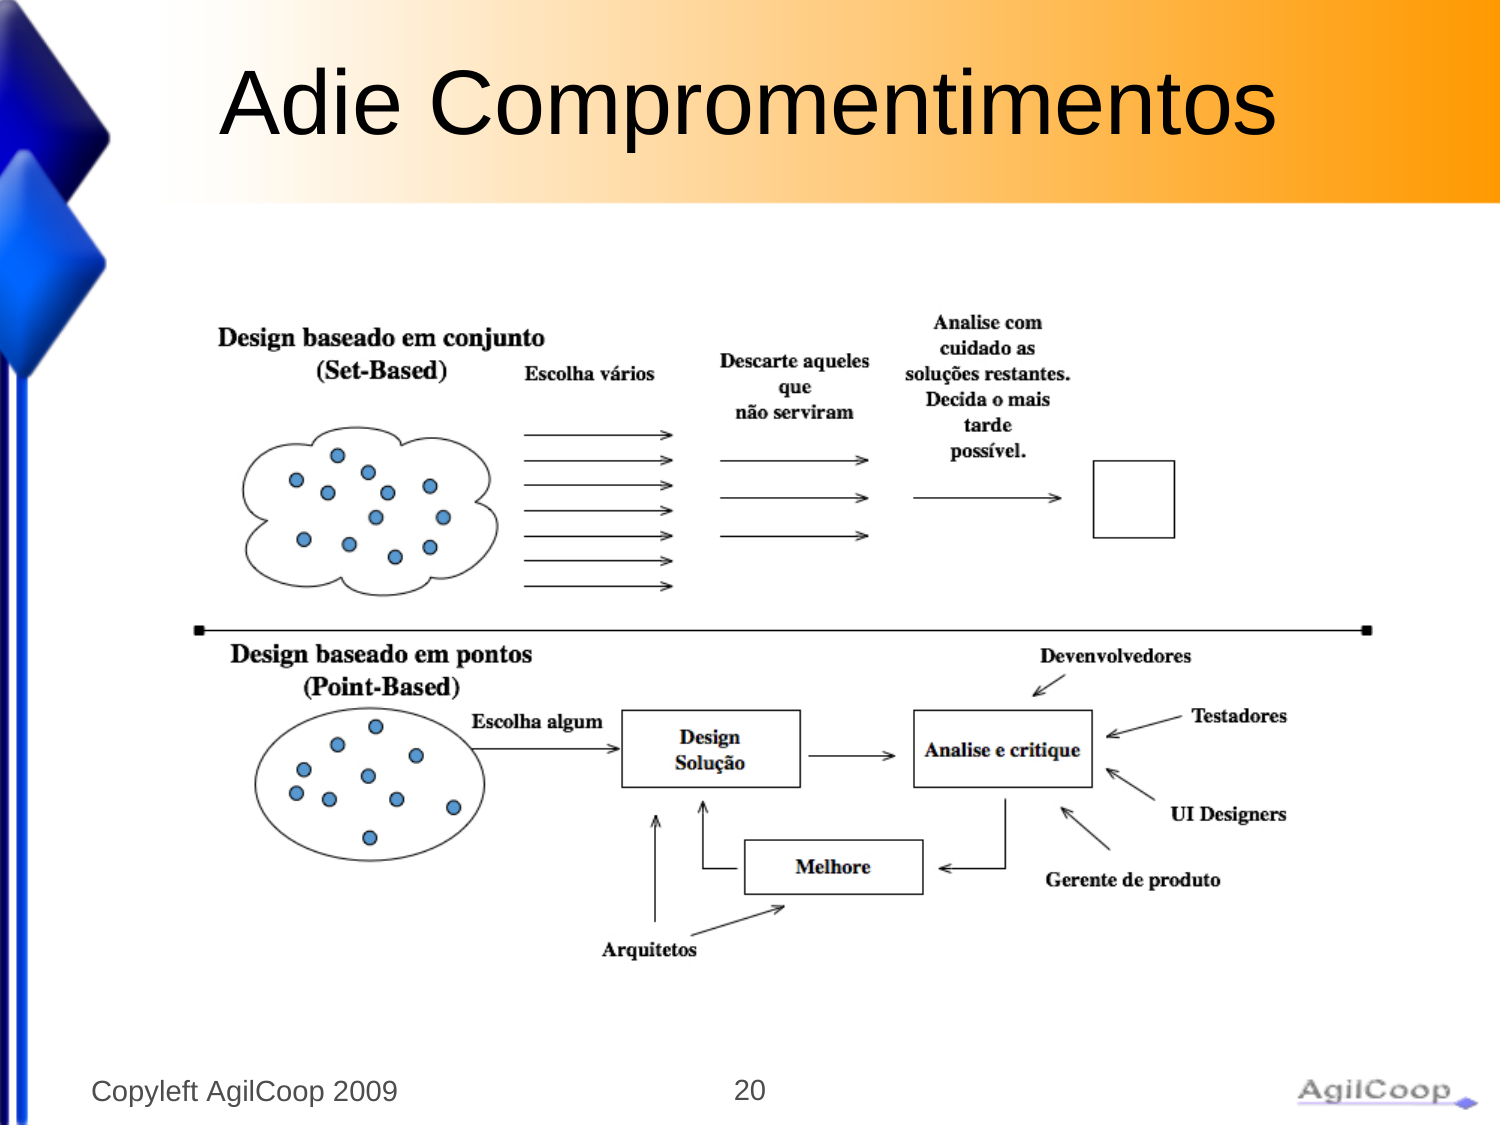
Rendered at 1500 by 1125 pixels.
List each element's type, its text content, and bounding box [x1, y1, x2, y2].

title Adie Compromentimentos [75, 8, 1426, 197]
picture [0, 0, 1500, 1125]
